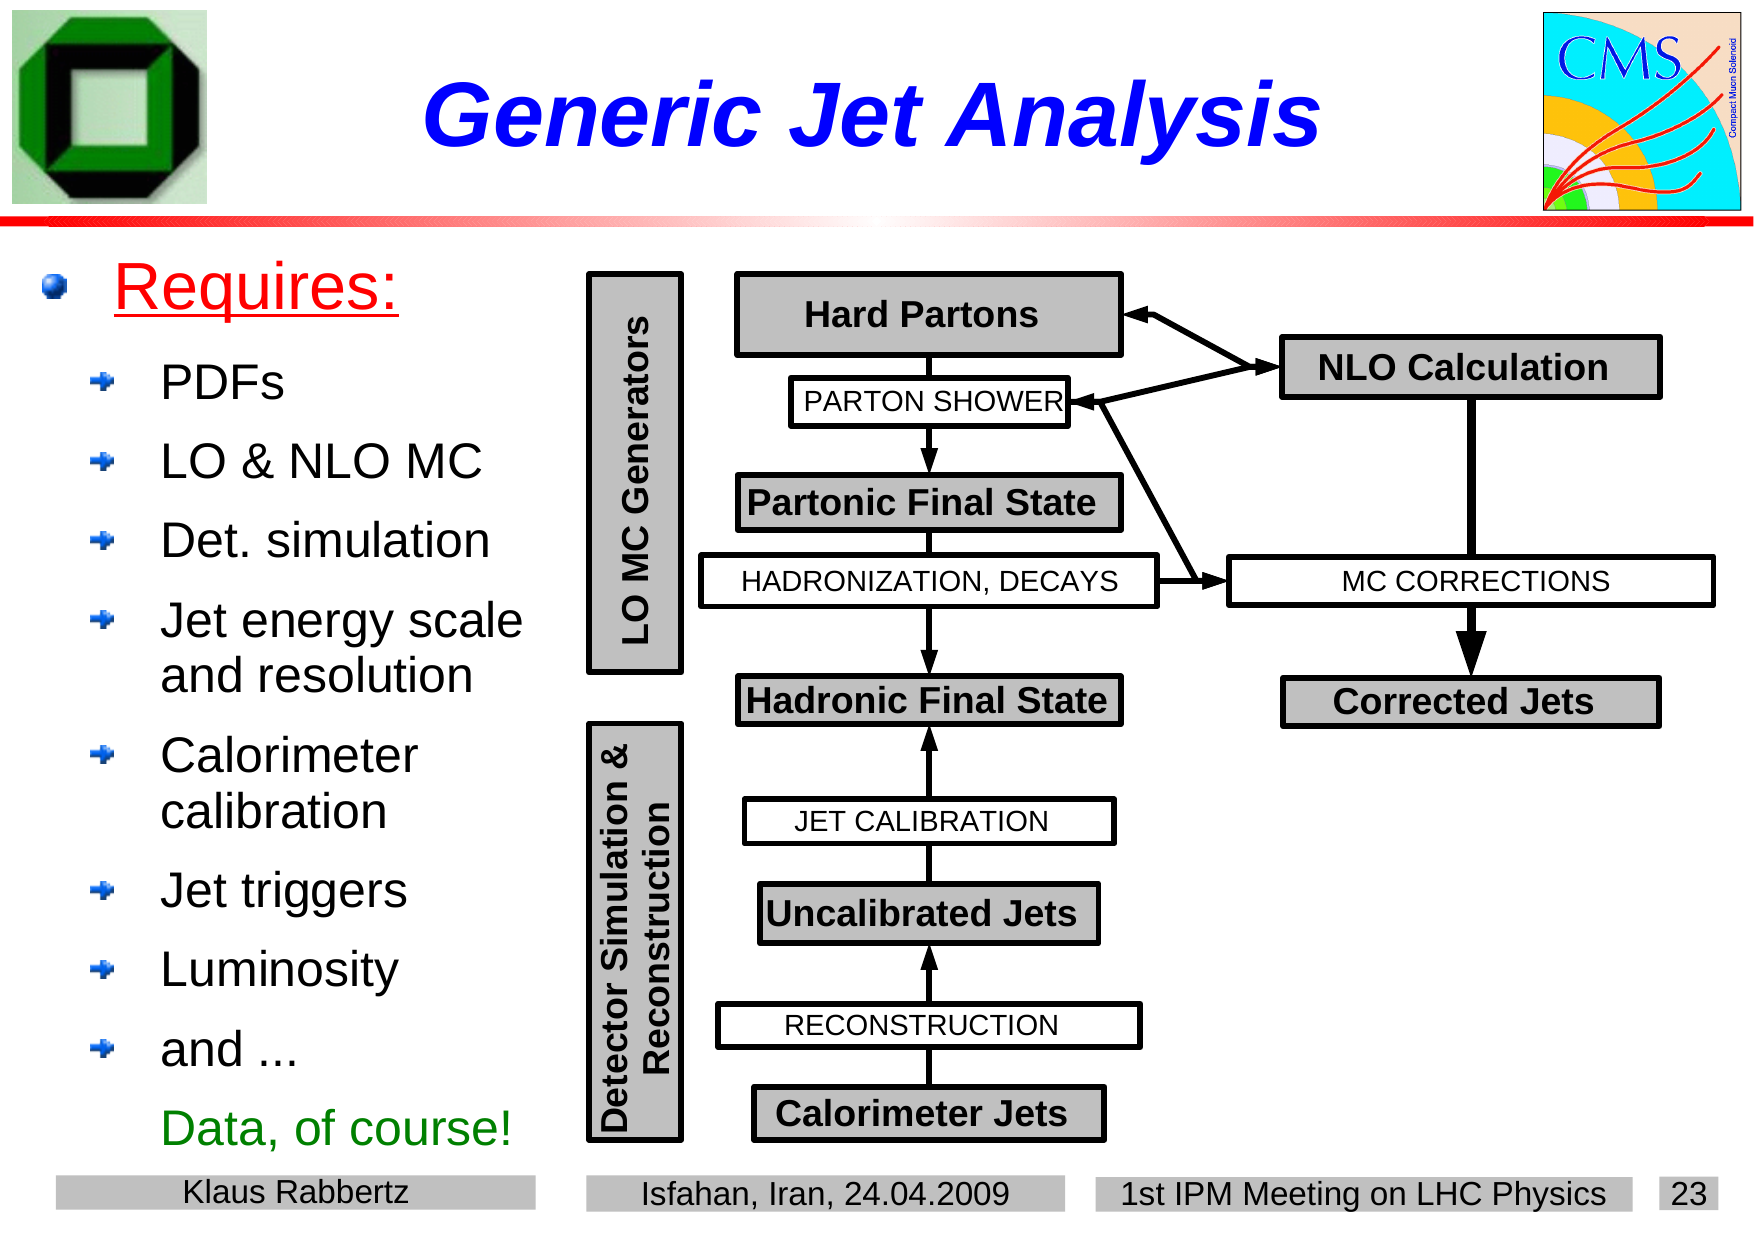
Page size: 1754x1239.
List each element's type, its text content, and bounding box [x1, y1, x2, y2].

text_box Detector Simulation & Reconstruction [589, 723, 682, 1140]
picture [12, 10, 207, 204]
text_box HADRONIZATION, DECAYS [701, 555, 1158, 607]
text_box PARTON SHOWER [790, 377, 1068, 426]
text_box JET CALIBRATION [744, 799, 1115, 844]
text_box Uncalibrated Jets [760, 883, 1099, 944]
text_box Hadronic Final State [738, 676, 1121, 725]
text_box Partonic Final State [737, 474, 1122, 530]
text_box LO MC Generators [589, 274, 682, 673]
list Requires: PDFs LO & NLO MC Det. simulation Jet energy scale and resolution Calorimeter calibration Jet triggers Luminosity and ... Data, of course! [30, 249, 546, 1157]
picture [1542, 11, 1742, 211]
text_box Hard Partons [737, 274, 1122, 355]
text_box NLO Calculation [1282, 337, 1661, 397]
title Generic Jet Analysis [220, 16, 1525, 213]
text_box Corrected Jets [1283, 677, 1660, 727]
text_box Calorimeter Jets [754, 1086, 1105, 1140]
text_box RECONSTRUCTION [718, 1003, 1141, 1048]
text_box MC CORRECTIONS [1228, 556, 1714, 606]
